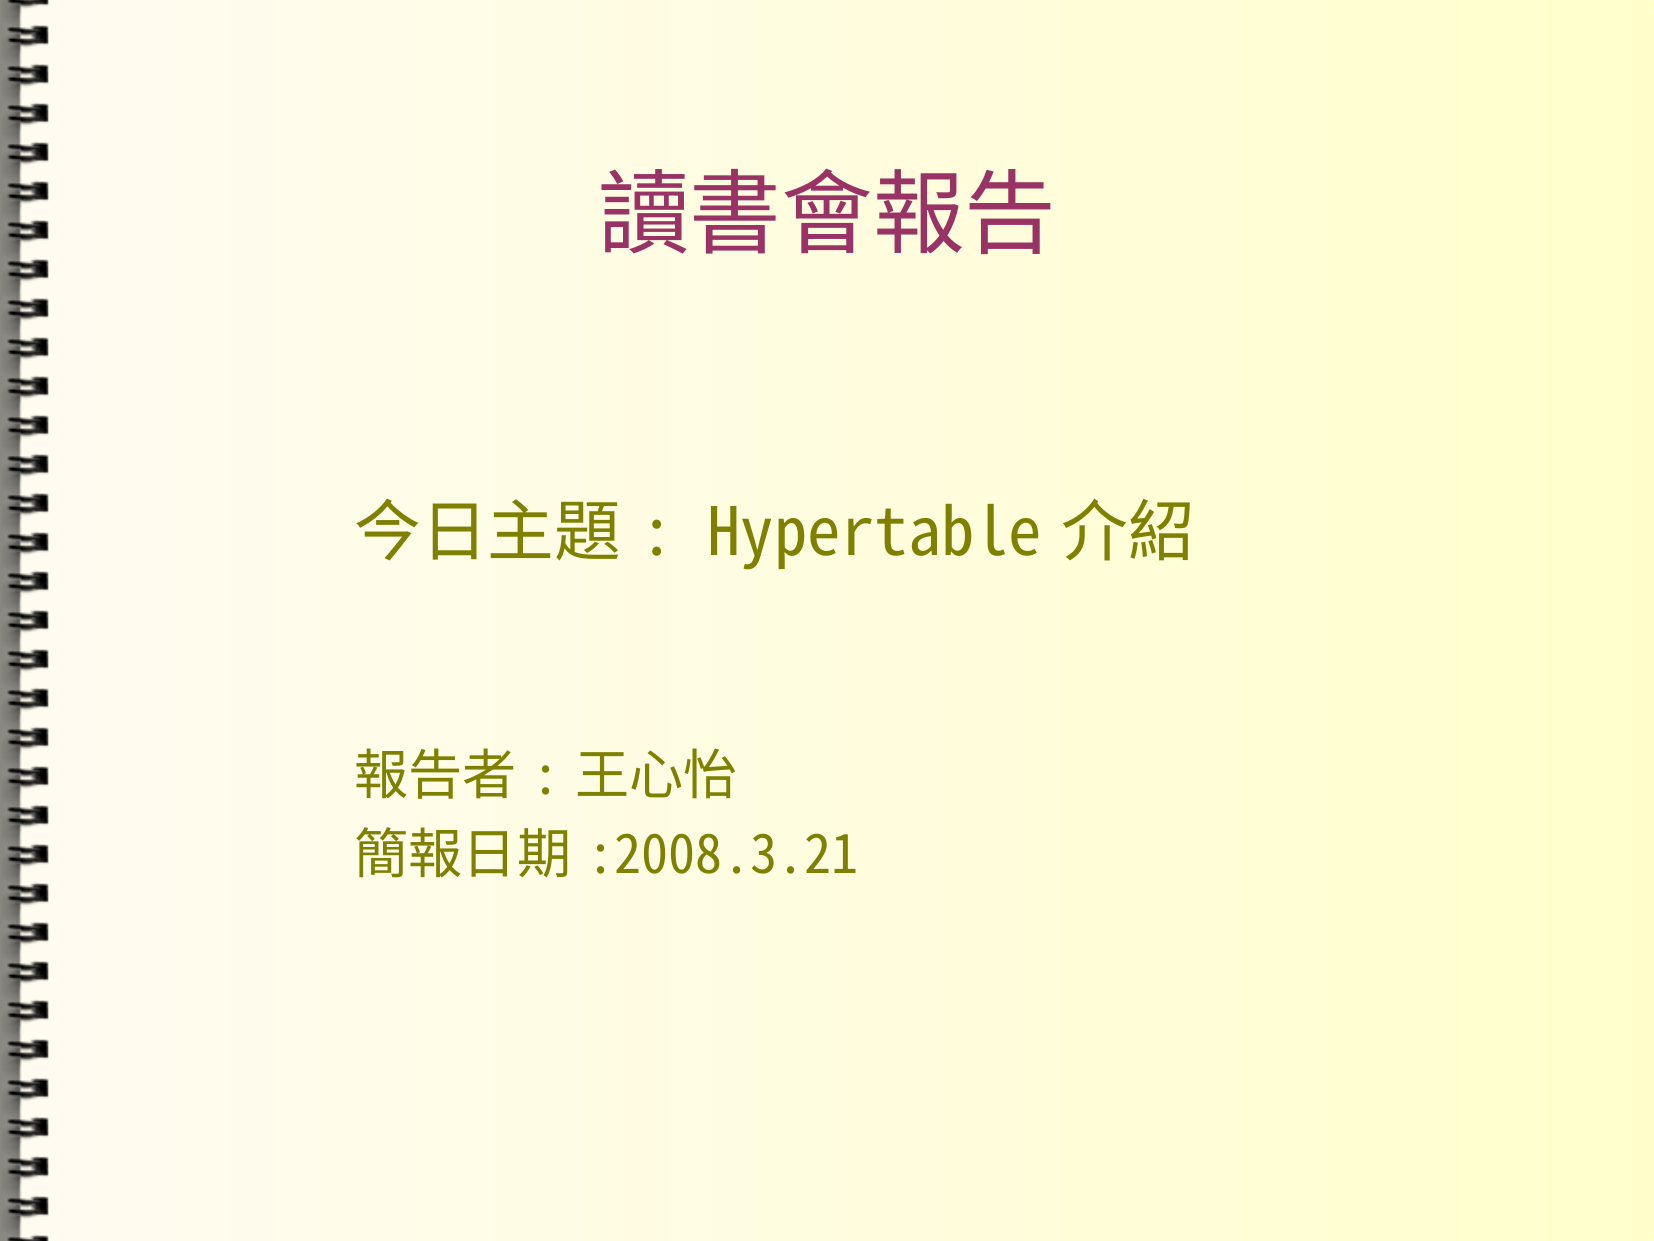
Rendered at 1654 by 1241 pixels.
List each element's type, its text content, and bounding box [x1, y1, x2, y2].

title 讀書會報告 [121, 102, 1534, 311]
subtitle 今日主題: Hypertable介紹 報告者:王心怡 簡報日期:2008.3.21 [354, 340, 1330, 1123]
picture [0, 0, 1654, 1241]
